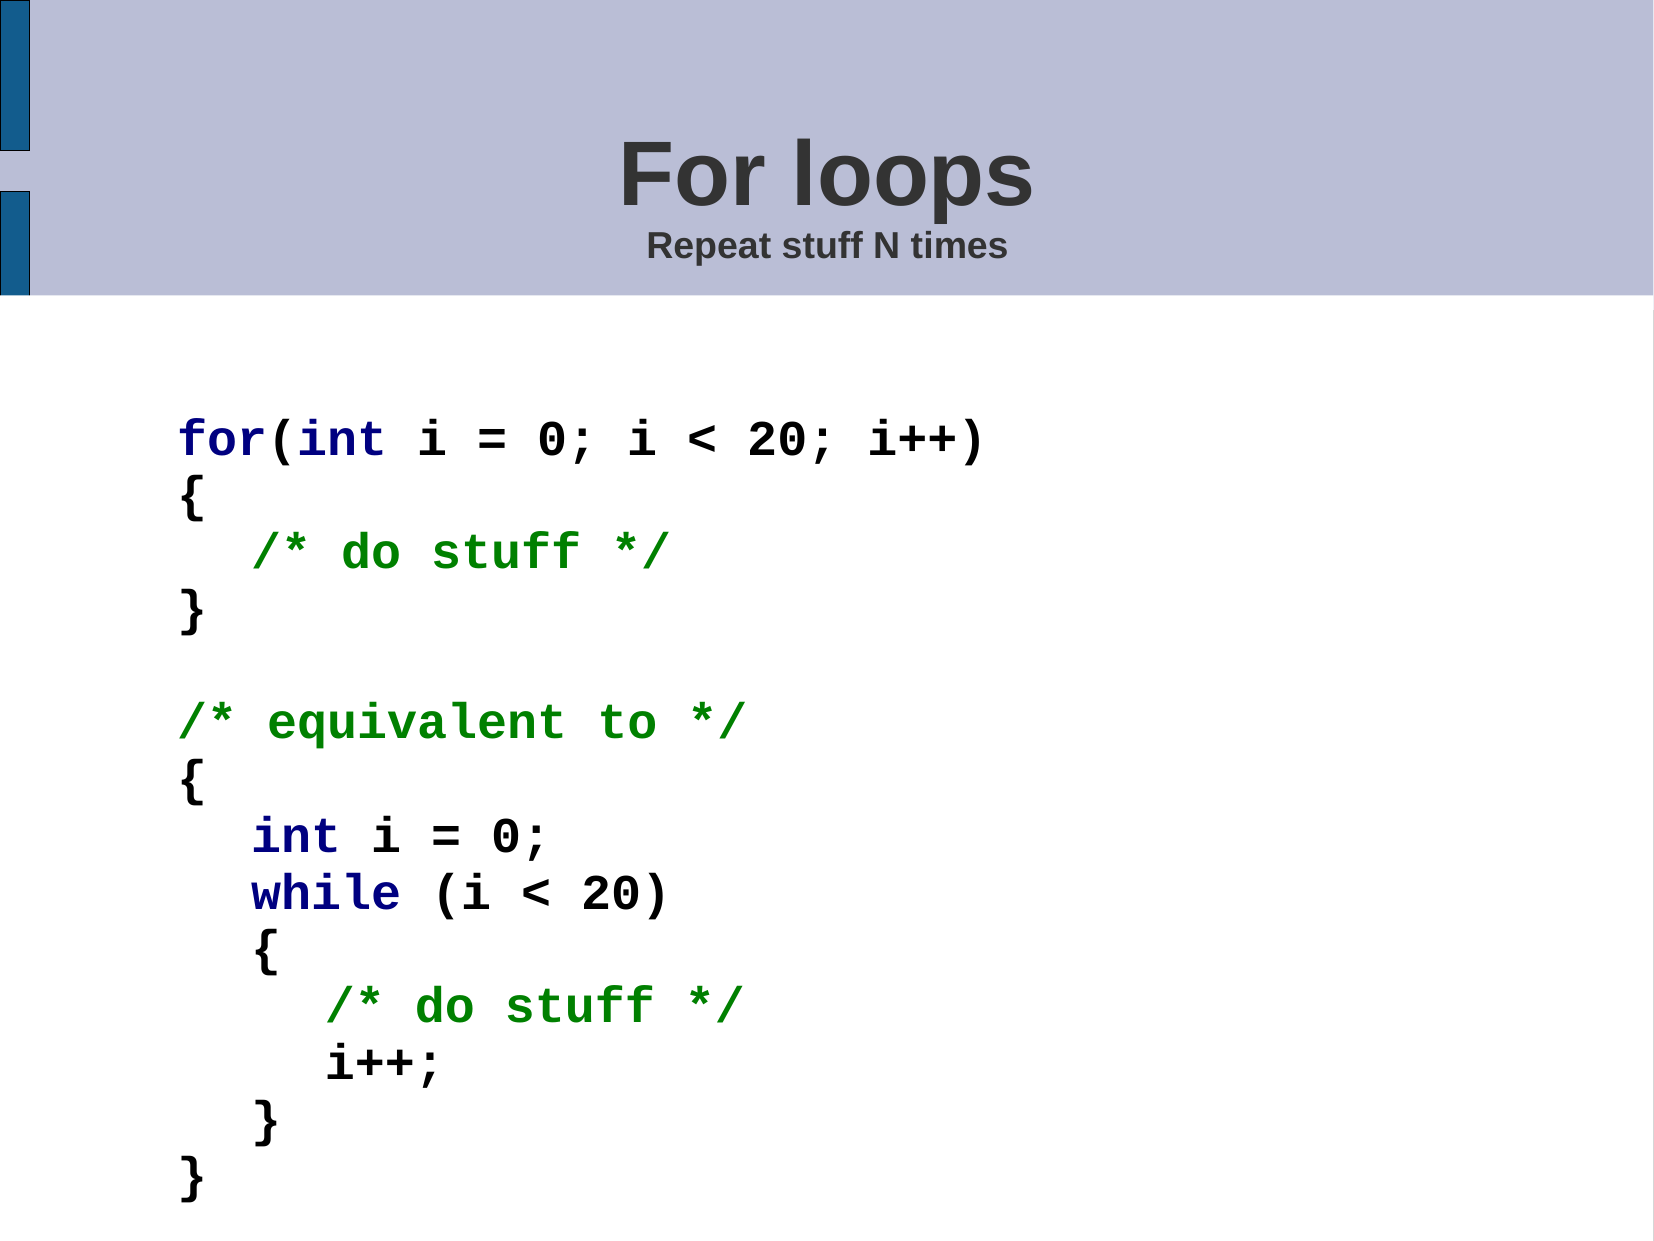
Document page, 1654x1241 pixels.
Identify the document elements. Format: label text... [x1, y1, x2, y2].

text_box for(int i = 0; i < 20; i++) { /* do stuff */ } /* equivalent to */ { int i = 0; while (i < 20) { /* do stuff */ i++; } } [0, 295, 1654, 1241]
title For loops Repeat stuff N times [121, 91, 1534, 295]
